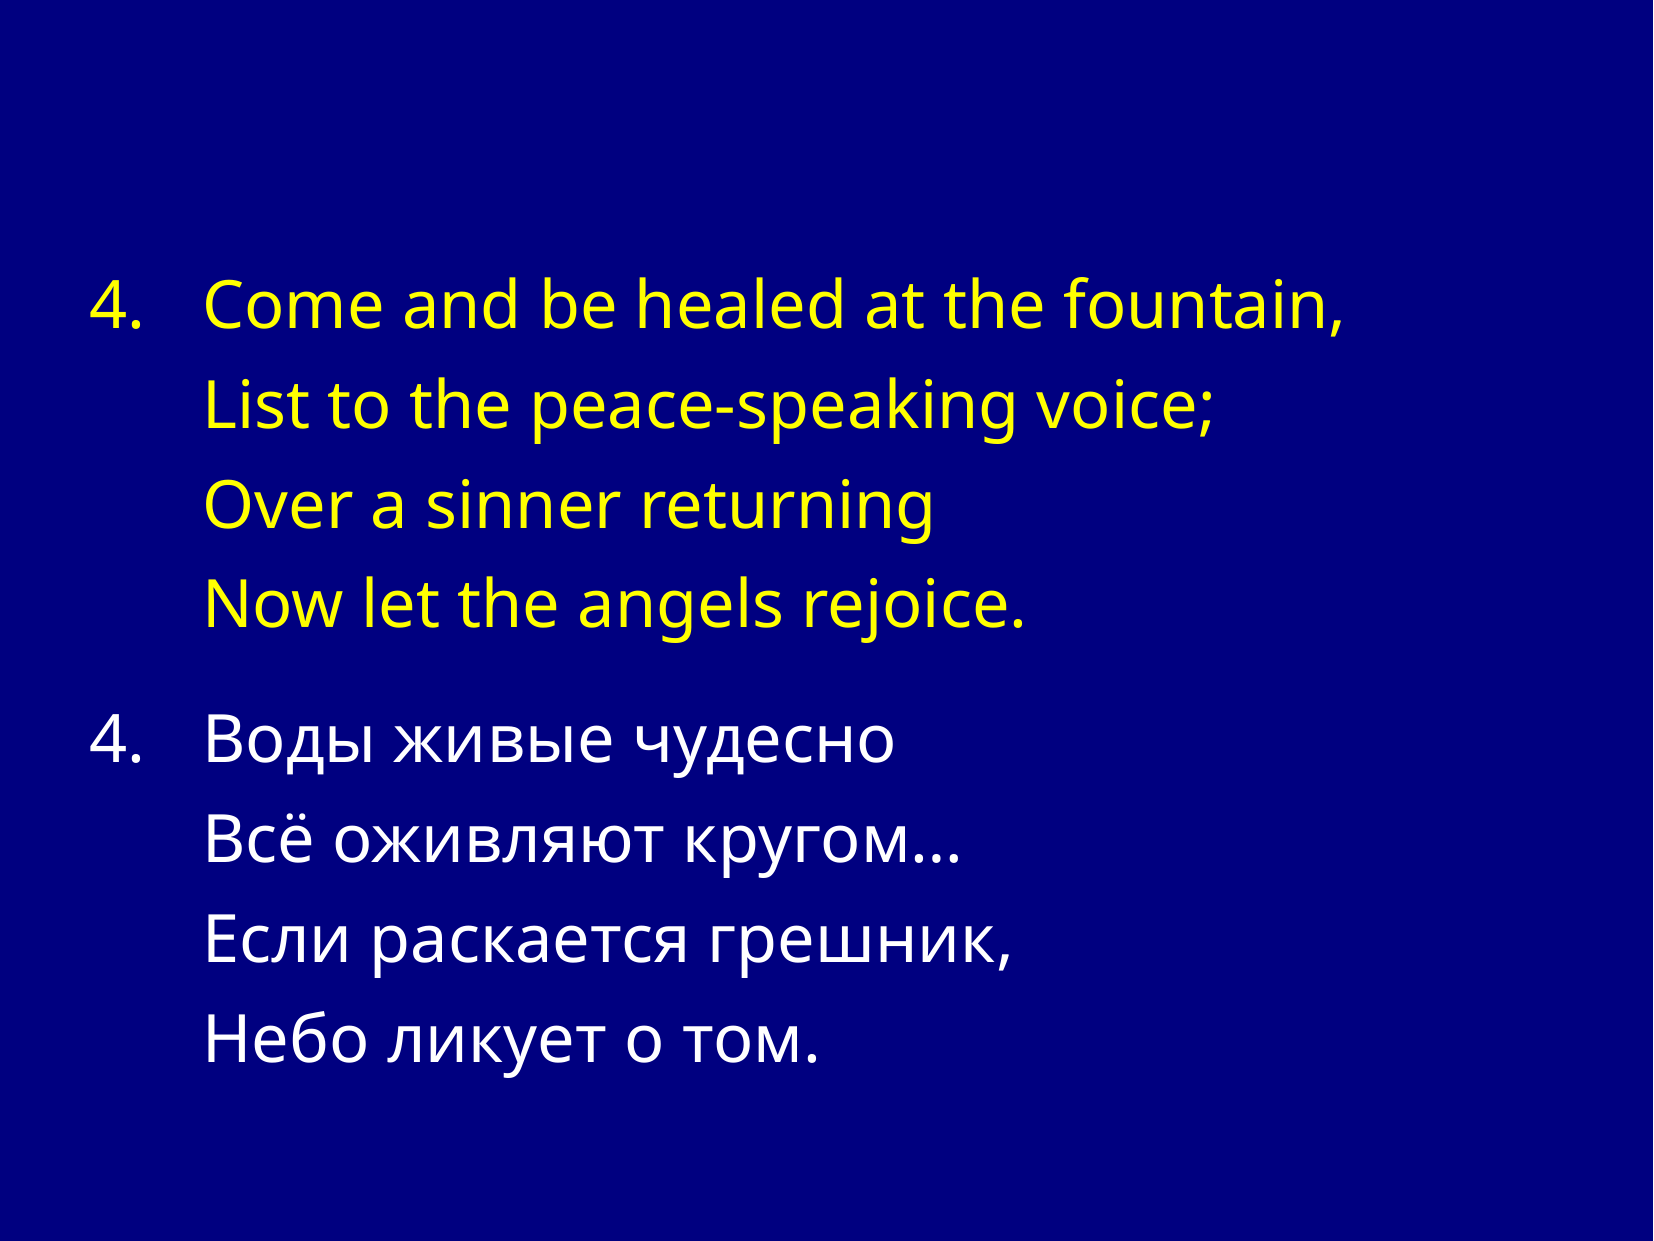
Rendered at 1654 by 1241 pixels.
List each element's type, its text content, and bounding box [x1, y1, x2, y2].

text_box 4. Воды живые чудесно Всё оживляют кругом… Если раскается грешник, Небо ликует о том. [75, 675, 1576, 1163]
text_box 4. Come and be healed at the fountain, List to the peace-speaking voice; Over a sinner returning Now let the angels rejoice. [75, 150, 1576, 638]
